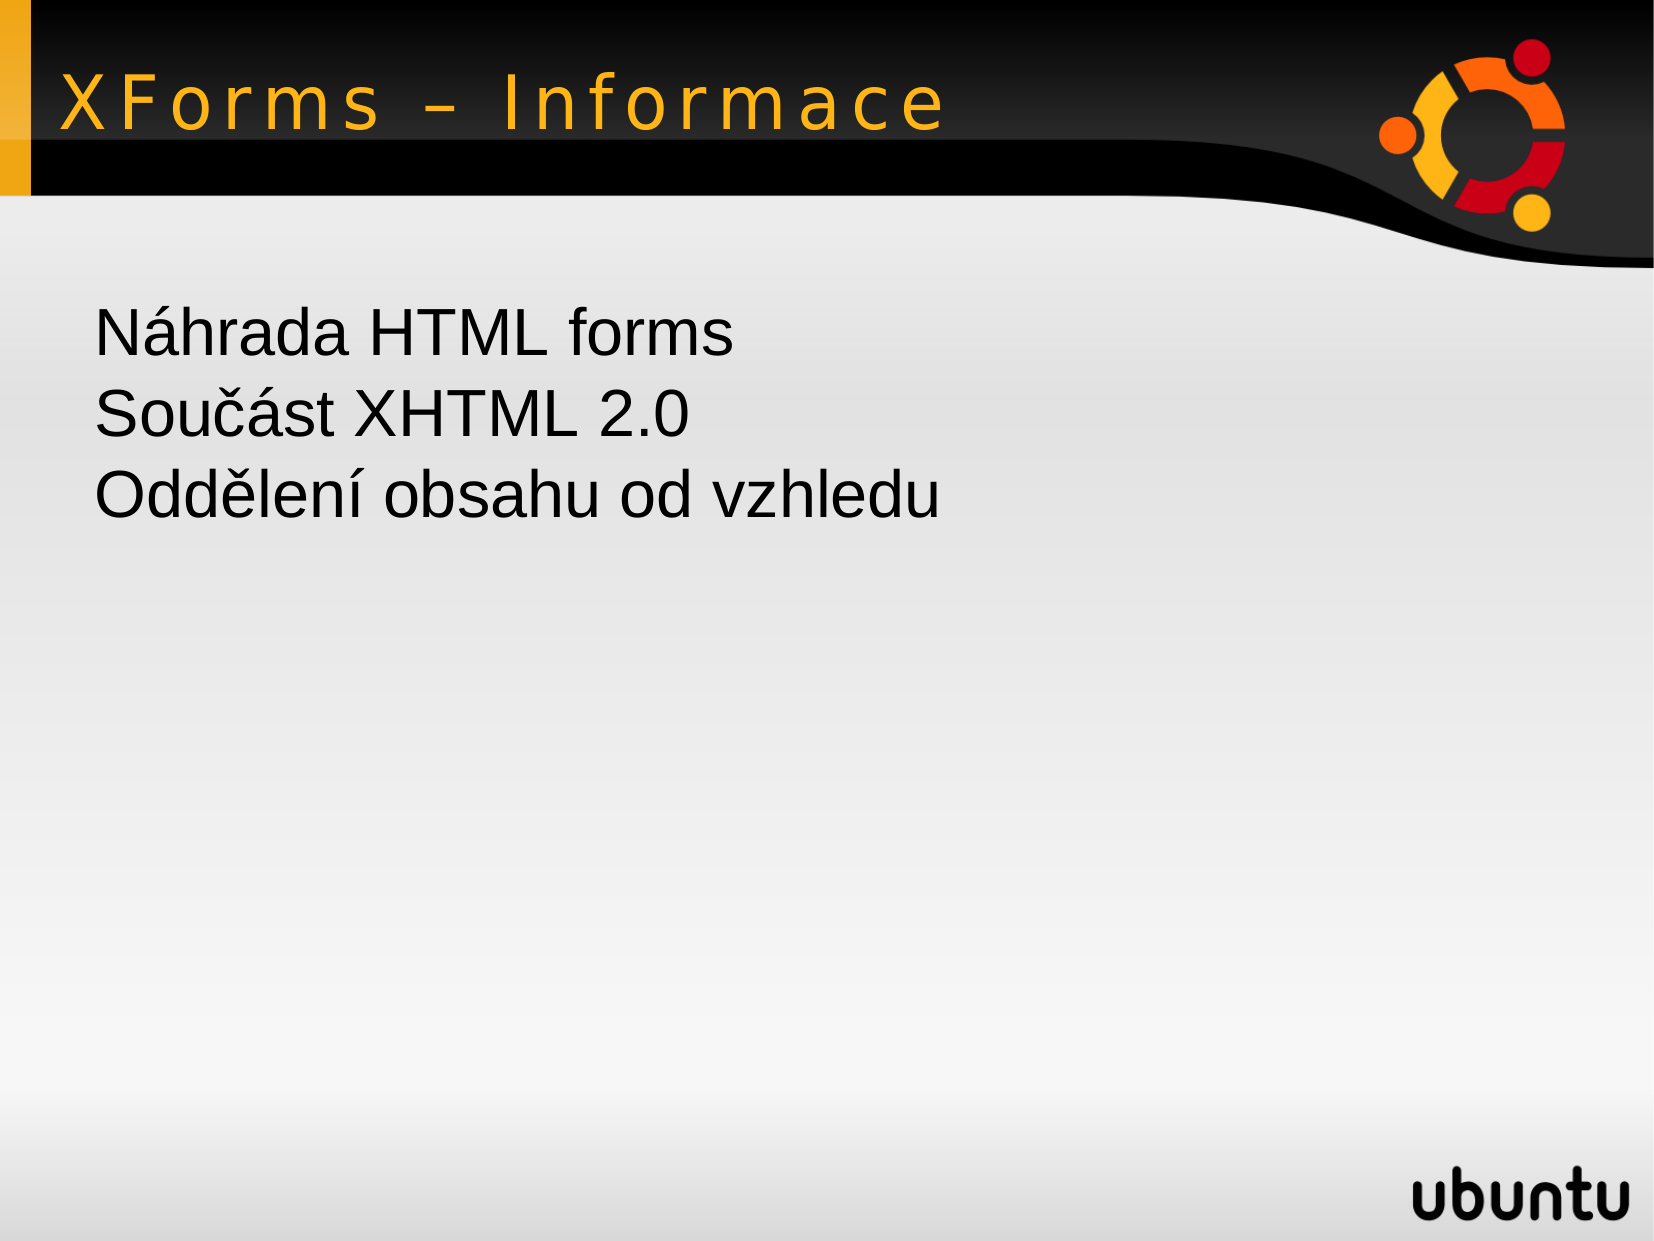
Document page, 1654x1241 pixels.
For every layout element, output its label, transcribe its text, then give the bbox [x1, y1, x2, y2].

list Náhrada HTML forms Součást XHTML 2.0 Oddělení obsahu od vzhledu [76, 295, 1565, 1114]
picture [0, 0, 1654, 1241]
title XForms – Informace [59, 29, 1270, 178]
